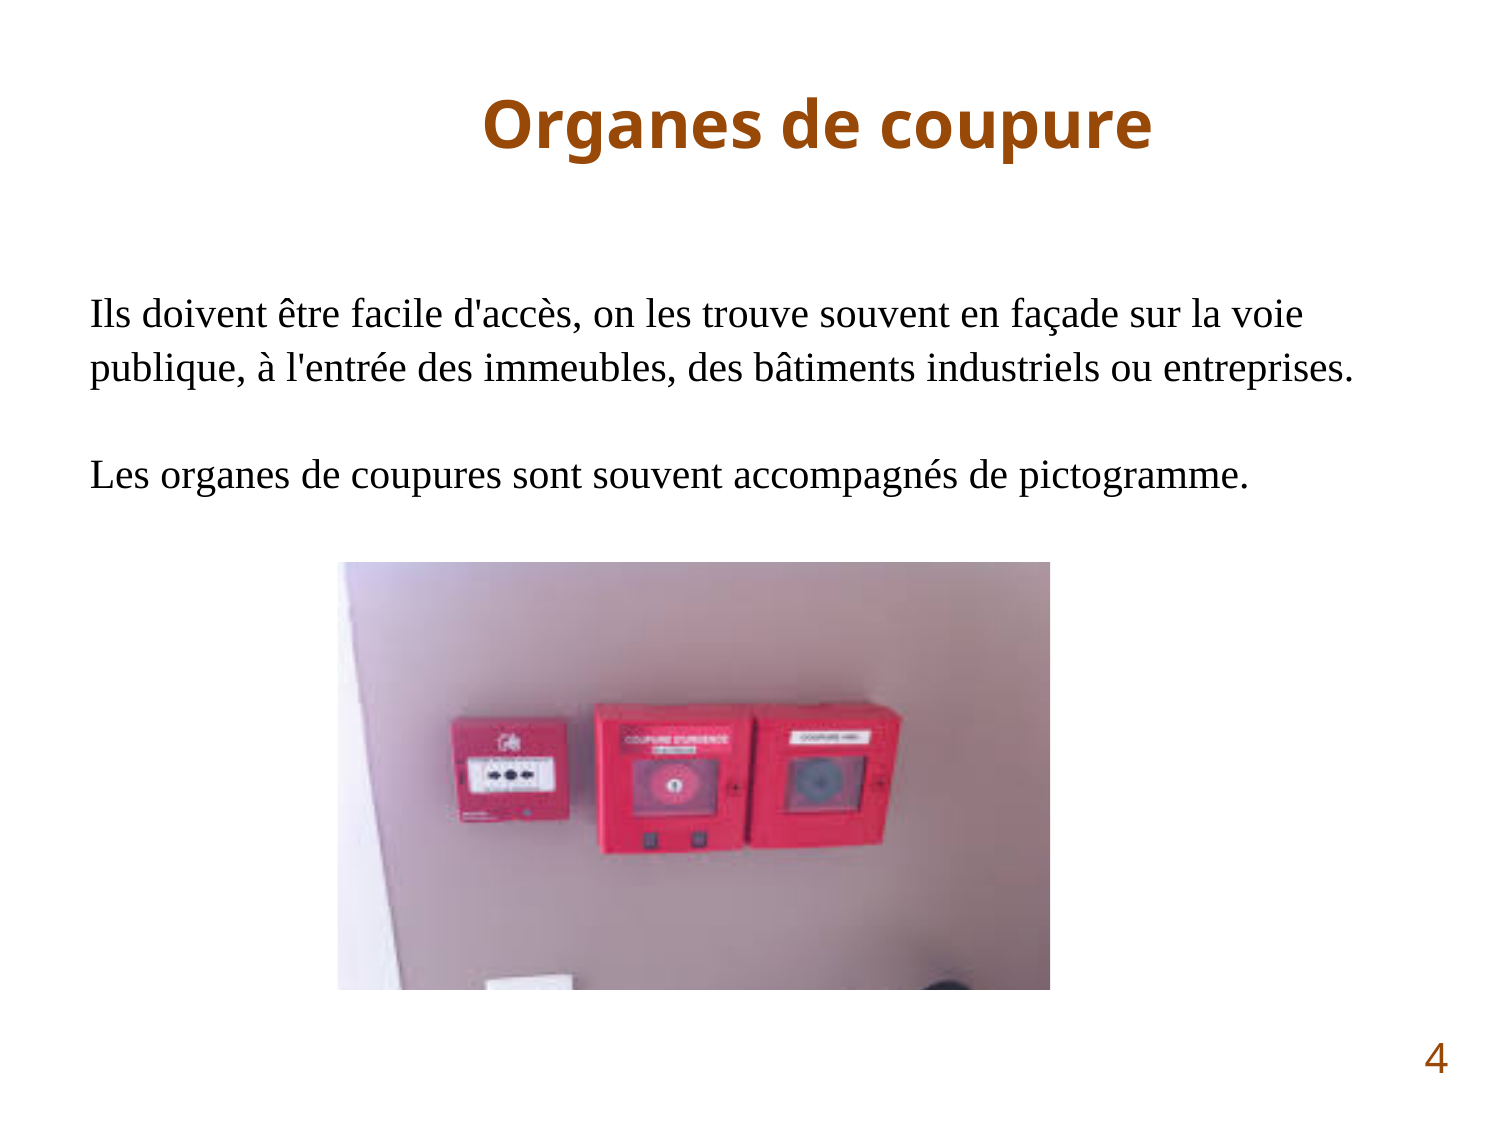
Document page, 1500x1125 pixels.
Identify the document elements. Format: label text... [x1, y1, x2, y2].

text_box Ils doivent être facile d'accès, on les trouve souvent en façade sur la voie publique, à l'entrée des immeubles, des bâtiments industriels ou entreprises. Les organes de coupures sont souvent accompagnés de pictogramme. [75, 274, 1419, 505]
title Organes de coupure [183, 45, 1454, 200]
picture [337, 562, 1051, 990]
text_box <numéro> [1113, 1029, 1464, 1090]
